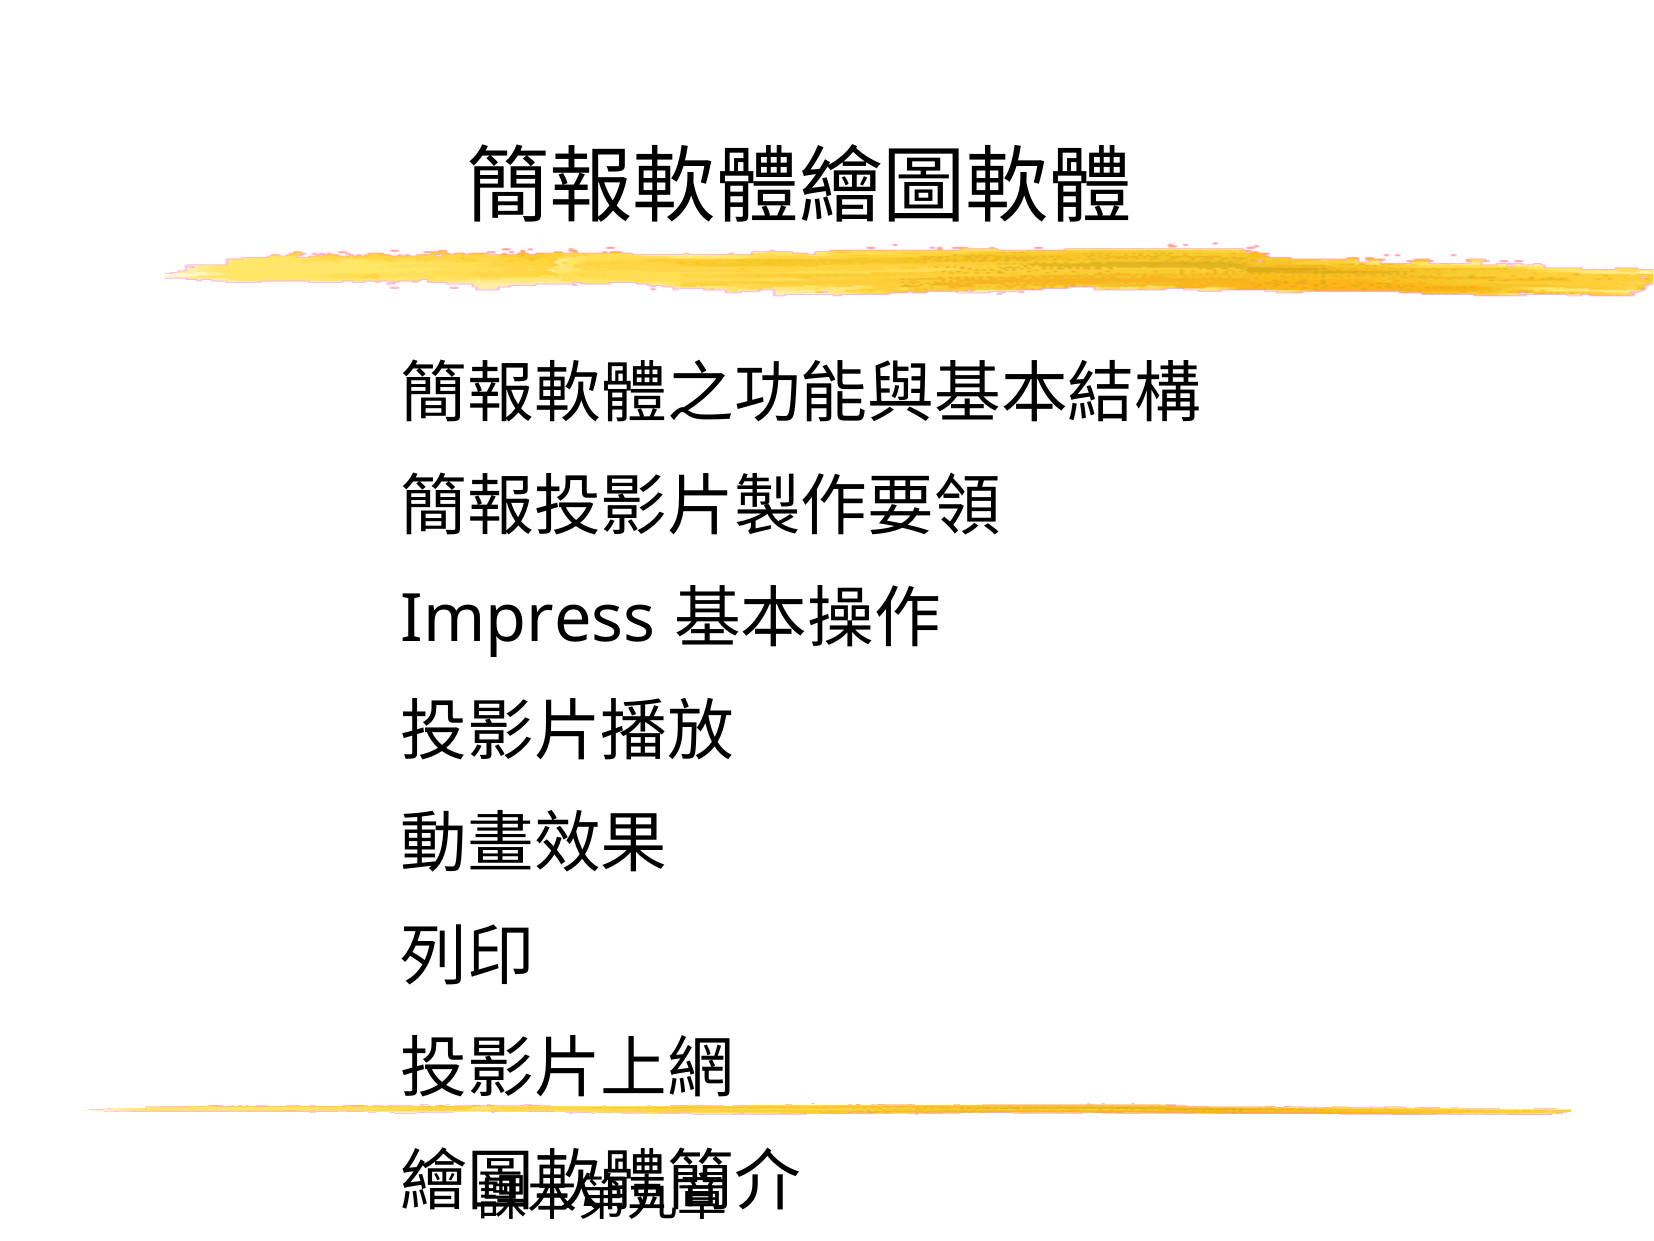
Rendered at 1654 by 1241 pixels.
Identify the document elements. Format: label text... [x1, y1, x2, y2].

picture [165, 237, 1654, 308]
list 簡報軟體之功能與基本結構 簡報投影片製作要領 Impress基本操作 投影片播放 動畫效果 列印 投影片上網 繪圖軟體簡介 [385, 330, 1461, 1061]
text_box 課本第九章 [477, 1151, 728, 1212]
picture [82, 1102, 1571, 1117]
title 簡報軟體繪圖軟體 [96, 41, 1502, 249]
